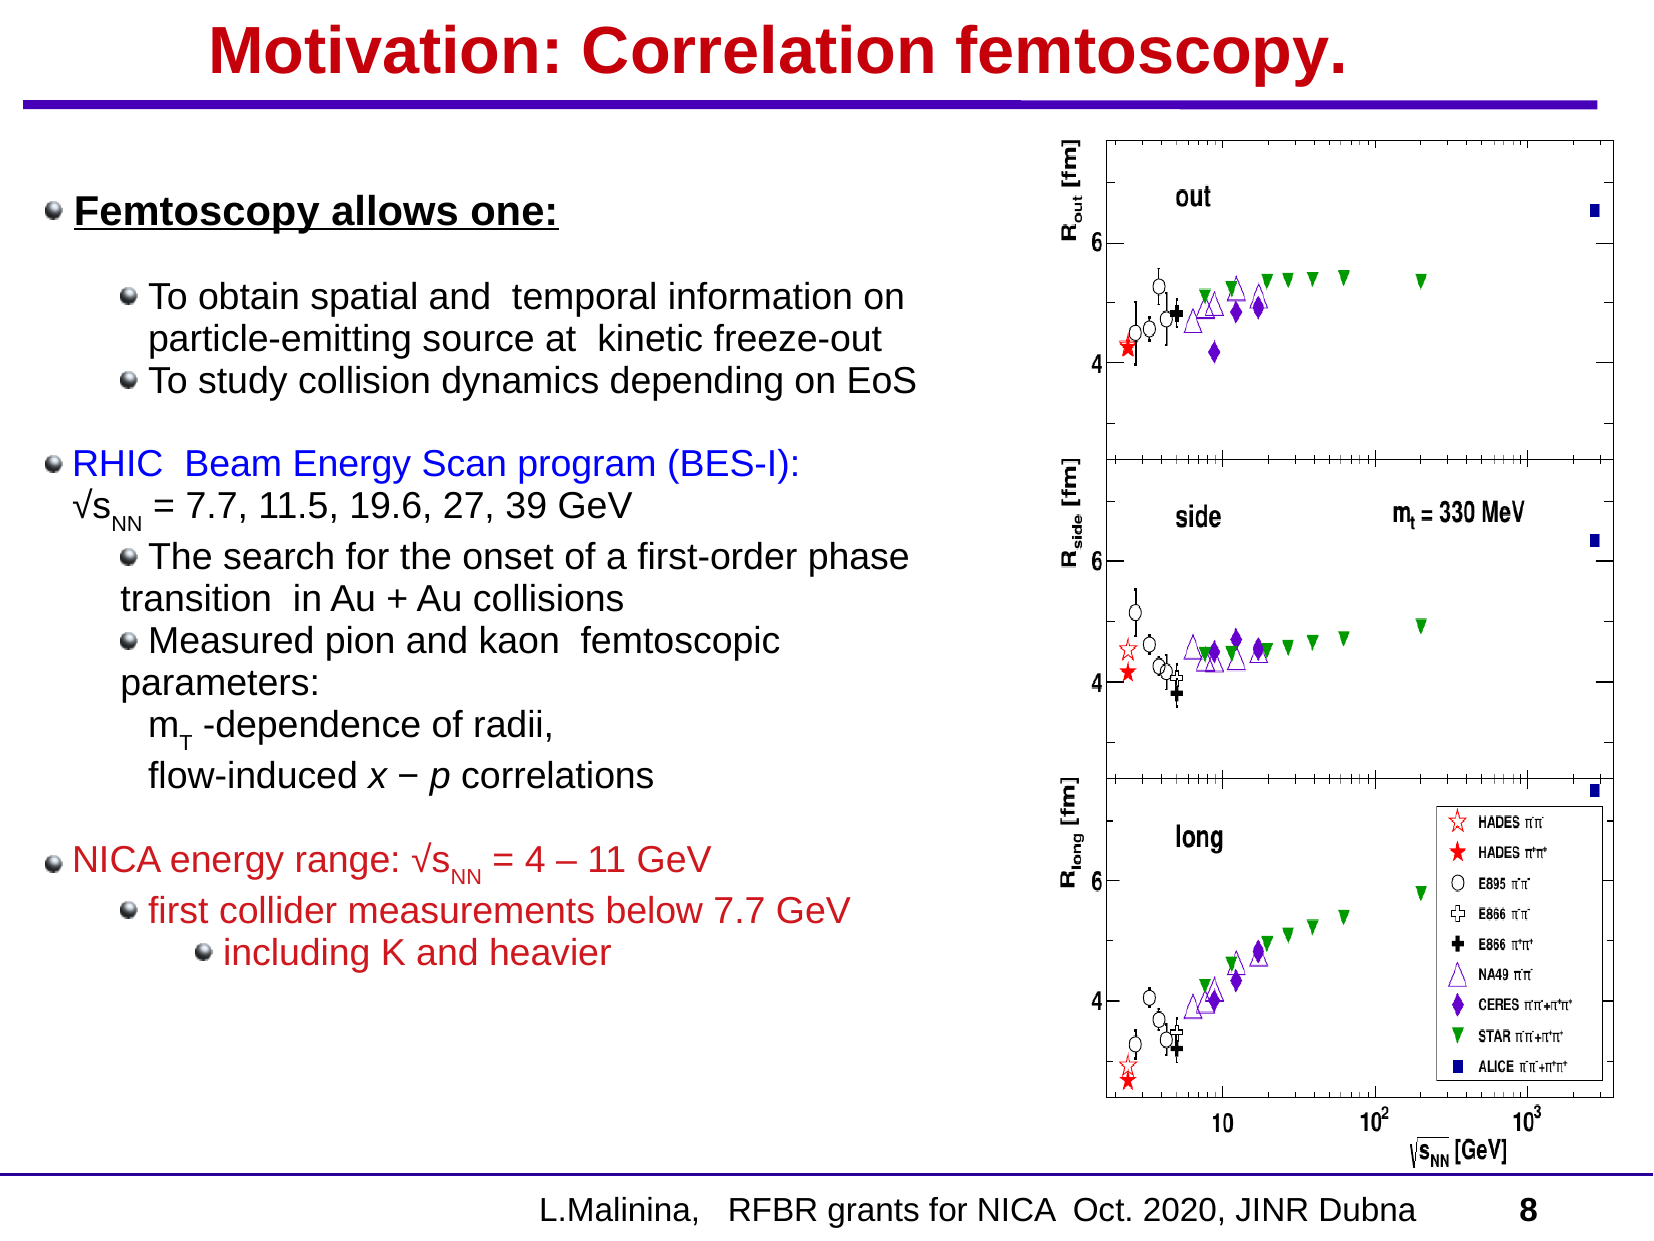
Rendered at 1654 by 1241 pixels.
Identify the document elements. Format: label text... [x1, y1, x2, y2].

text_box L.Malinina, RFBR grants for NICA Oct. 2020, JINR Dubna <number> [0, 1183, 1653, 1241]
text_box Femtoscopy allows one: To obtain spatial and temporal information on particle-emitting source at kinetic freeze-out To study collision dynamics depending on EoS RHIC Beam Energy Scan program (BES-I): √sNN = 7.7, 11.5, 19.6, 27, 39 GeV The search for the onset of a first-order phase transition in Au + Au collisions Measured pion and kaon femtoscopic parameters: mT -dependence of radii, flow-induced x − p correlations NICA energy range: √sNN = 4 – 11 GeV first collider measurements below 7.7 GeV including K and heavier [30, 180, 976, 1173]
picture [1052, 133, 1619, 1173]
title Motivation: Correlation femtoscopy. [5, 0, 1590, 104]
